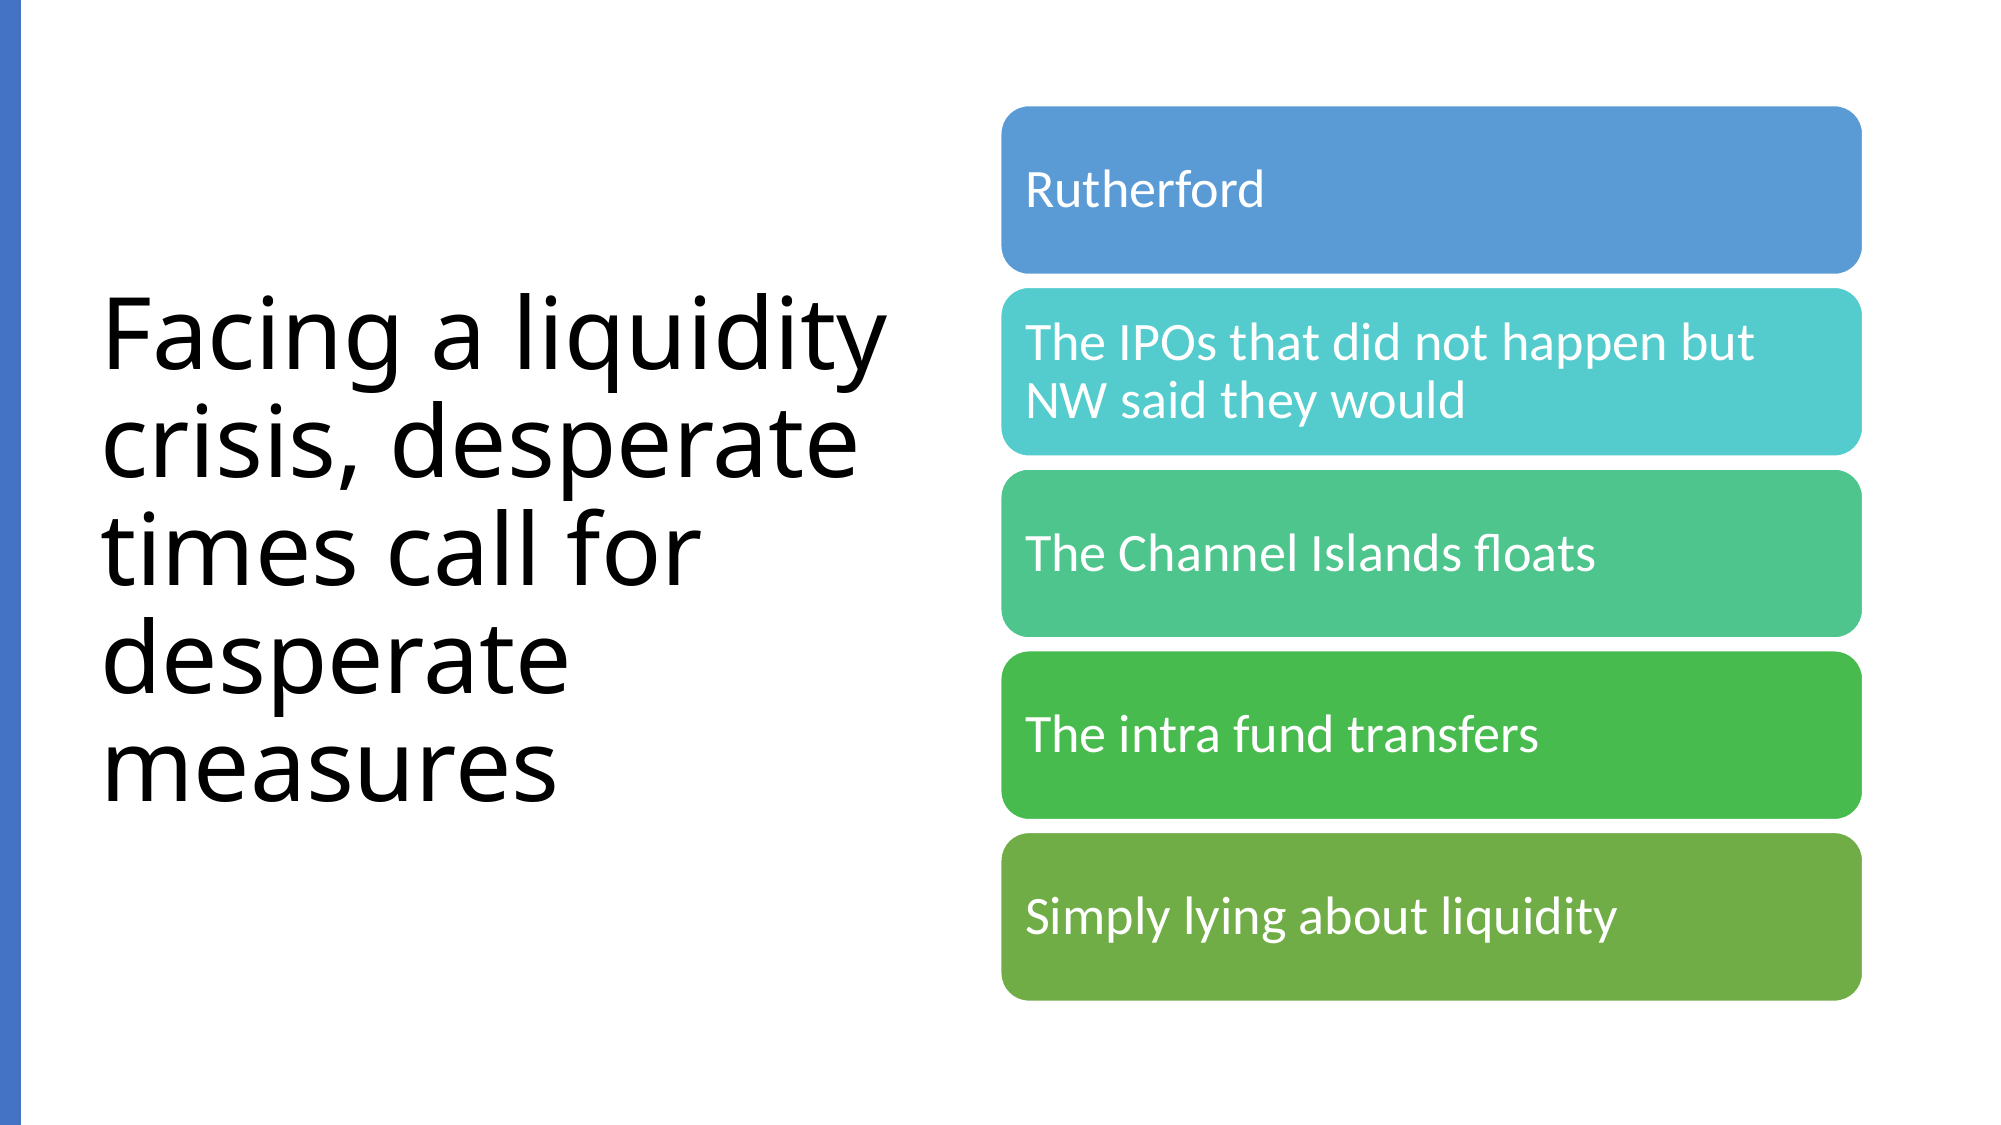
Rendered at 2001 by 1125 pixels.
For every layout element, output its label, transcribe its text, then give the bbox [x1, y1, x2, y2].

text_box [0, 0, 21, 1125]
text_box Rutherford [1000, 105, 1864, 275]
text_box The intra fund transfers [1000, 650, 1864, 820]
text_box The IPOs that did not happen but NW said they would [1000, 287, 1864, 457]
text_box The Channel Islands floats [1000, 468, 1864, 639]
title Facing a liquidity crisis, desperate times call for desperate measures [85, 101, 936, 1006]
text_box Simply lying about liquidity [1000, 832, 1864, 1002]
